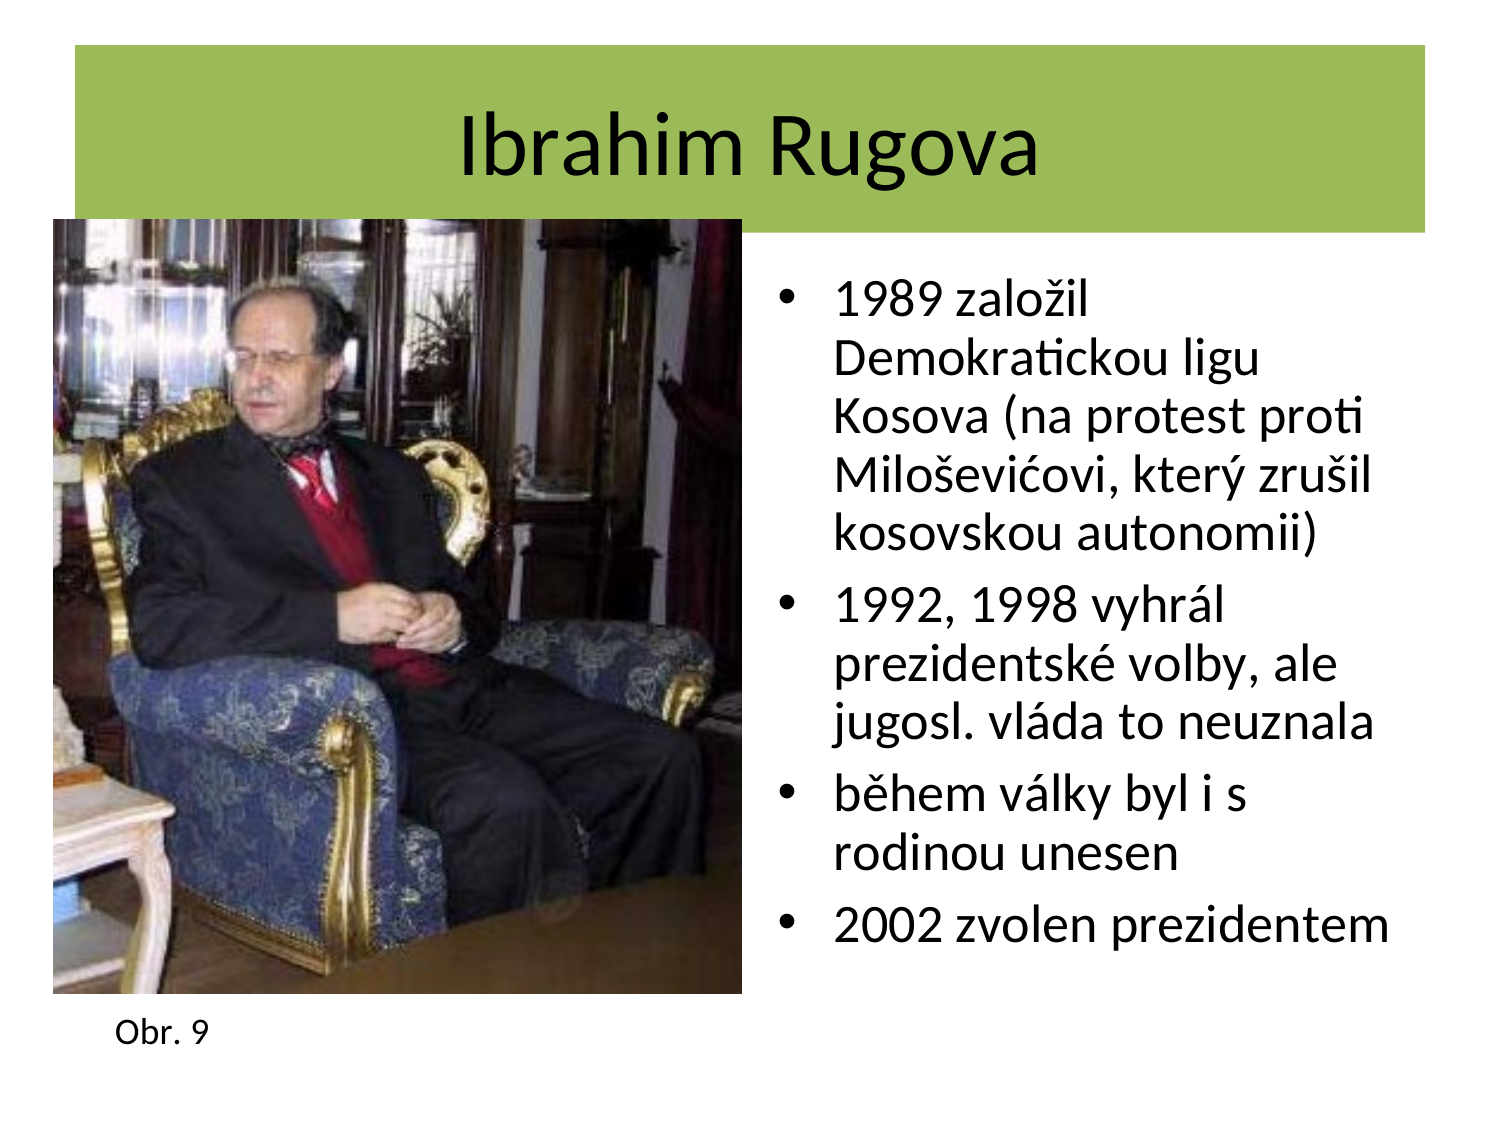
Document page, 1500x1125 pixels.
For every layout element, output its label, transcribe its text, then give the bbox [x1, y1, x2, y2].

text_box Obr. 9 [100, 999, 384, 1060]
list 1989 založil Demokratickou ligu Kosova (na protest proti Miloševićovi, který zrušil kosovskou autonomii) 1992, 1998 vyhrál prezidentské volby, ale jugosl. vláda to neuznala během války byl i s rodinou unesen 2002 zvolen prezidentem [762, 262, 1426, 1036]
text_box [53, 220, 742, 995]
title Ibrahim Rugova [75, 45, 1426, 233]
